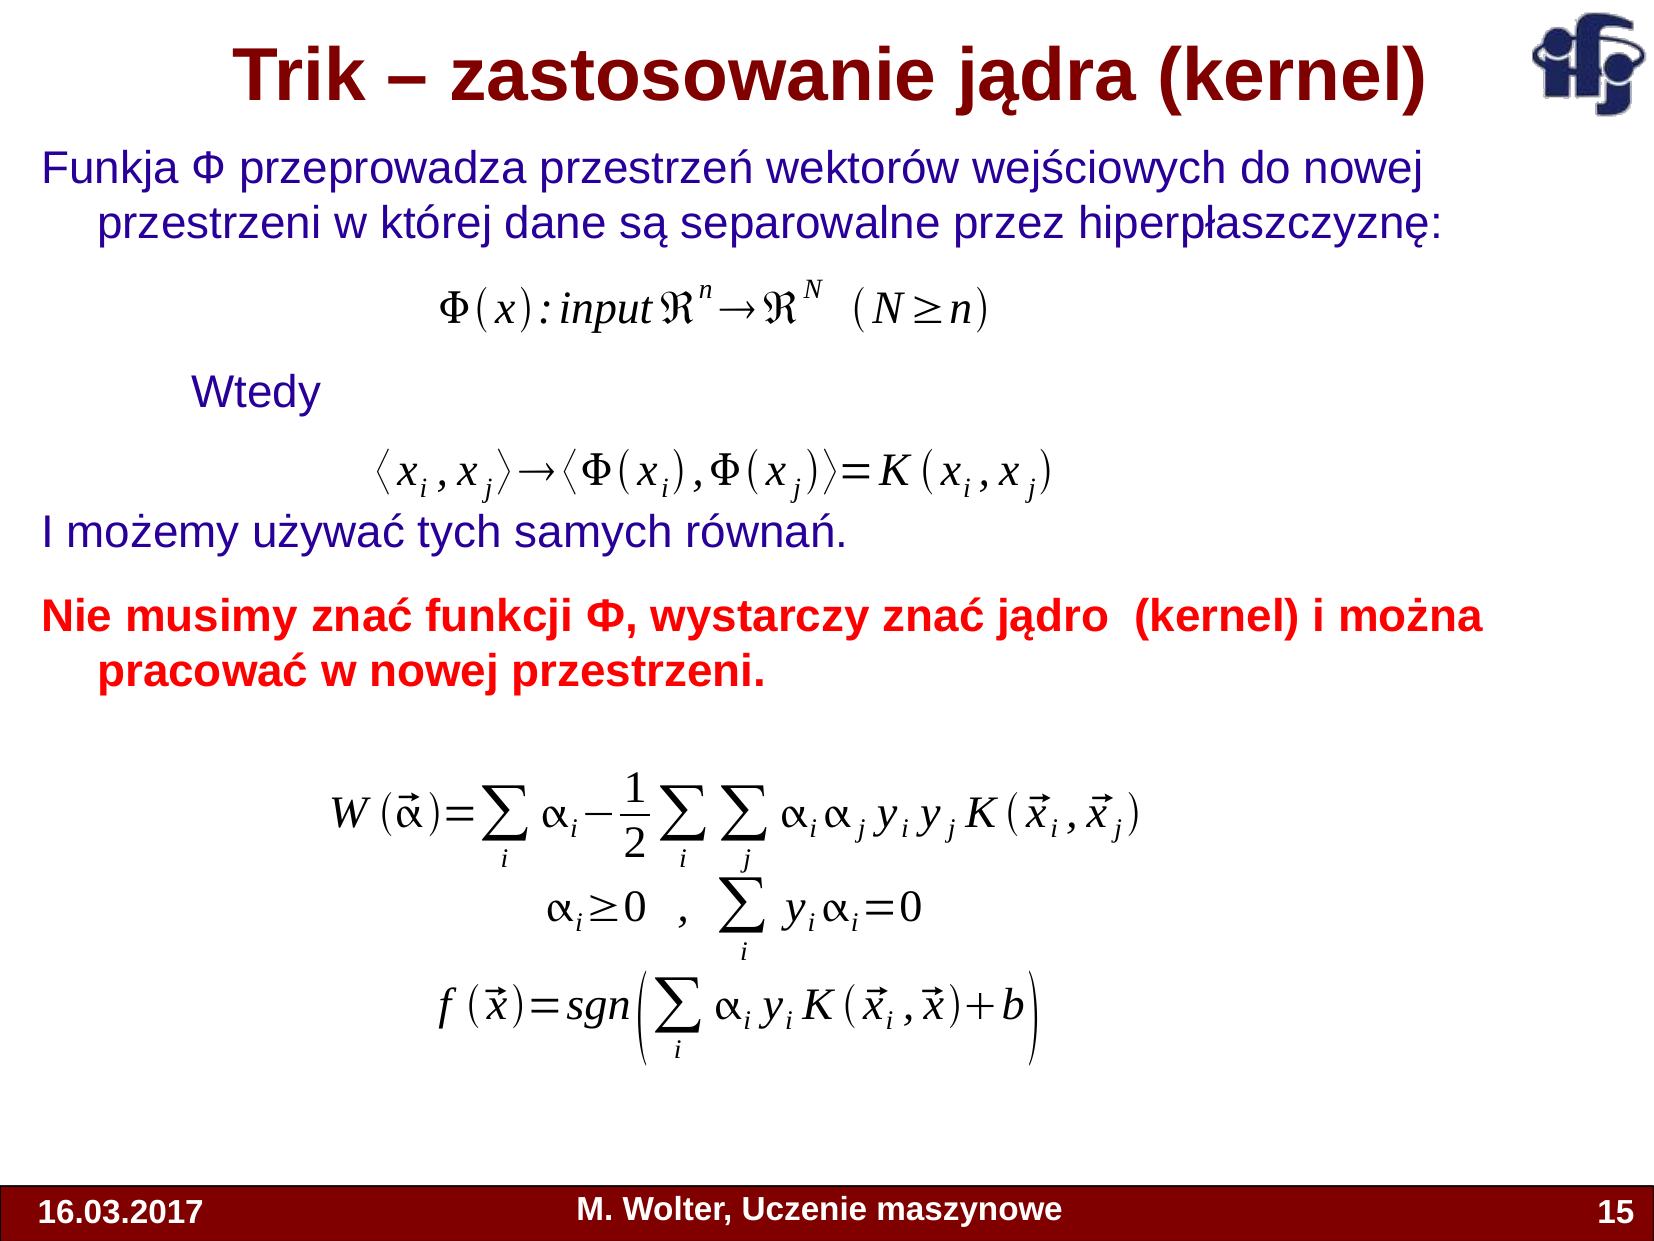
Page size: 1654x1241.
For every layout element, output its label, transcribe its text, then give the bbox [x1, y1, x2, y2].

picture [1576, 0, 1654, 129]
title Trik – zastosowanie jądra (kernel) [86, 0, 1576, 137]
chart [322, 761, 1148, 1070]
list Funkja Ф przeprowadza przestrzeń wektorów wejściowych do nowej przestrzeni w której dane są separowalne przez hiperpłaszczyznę: Wtedy I możemy używać tych samych równań. Nie musimy znać funkcji Ф, wystarczy znać jądro (kernel) i można pracować w nowej przestrzeni. [41, 137, 1592, 1117]
chart [368, 274, 1060, 503]
